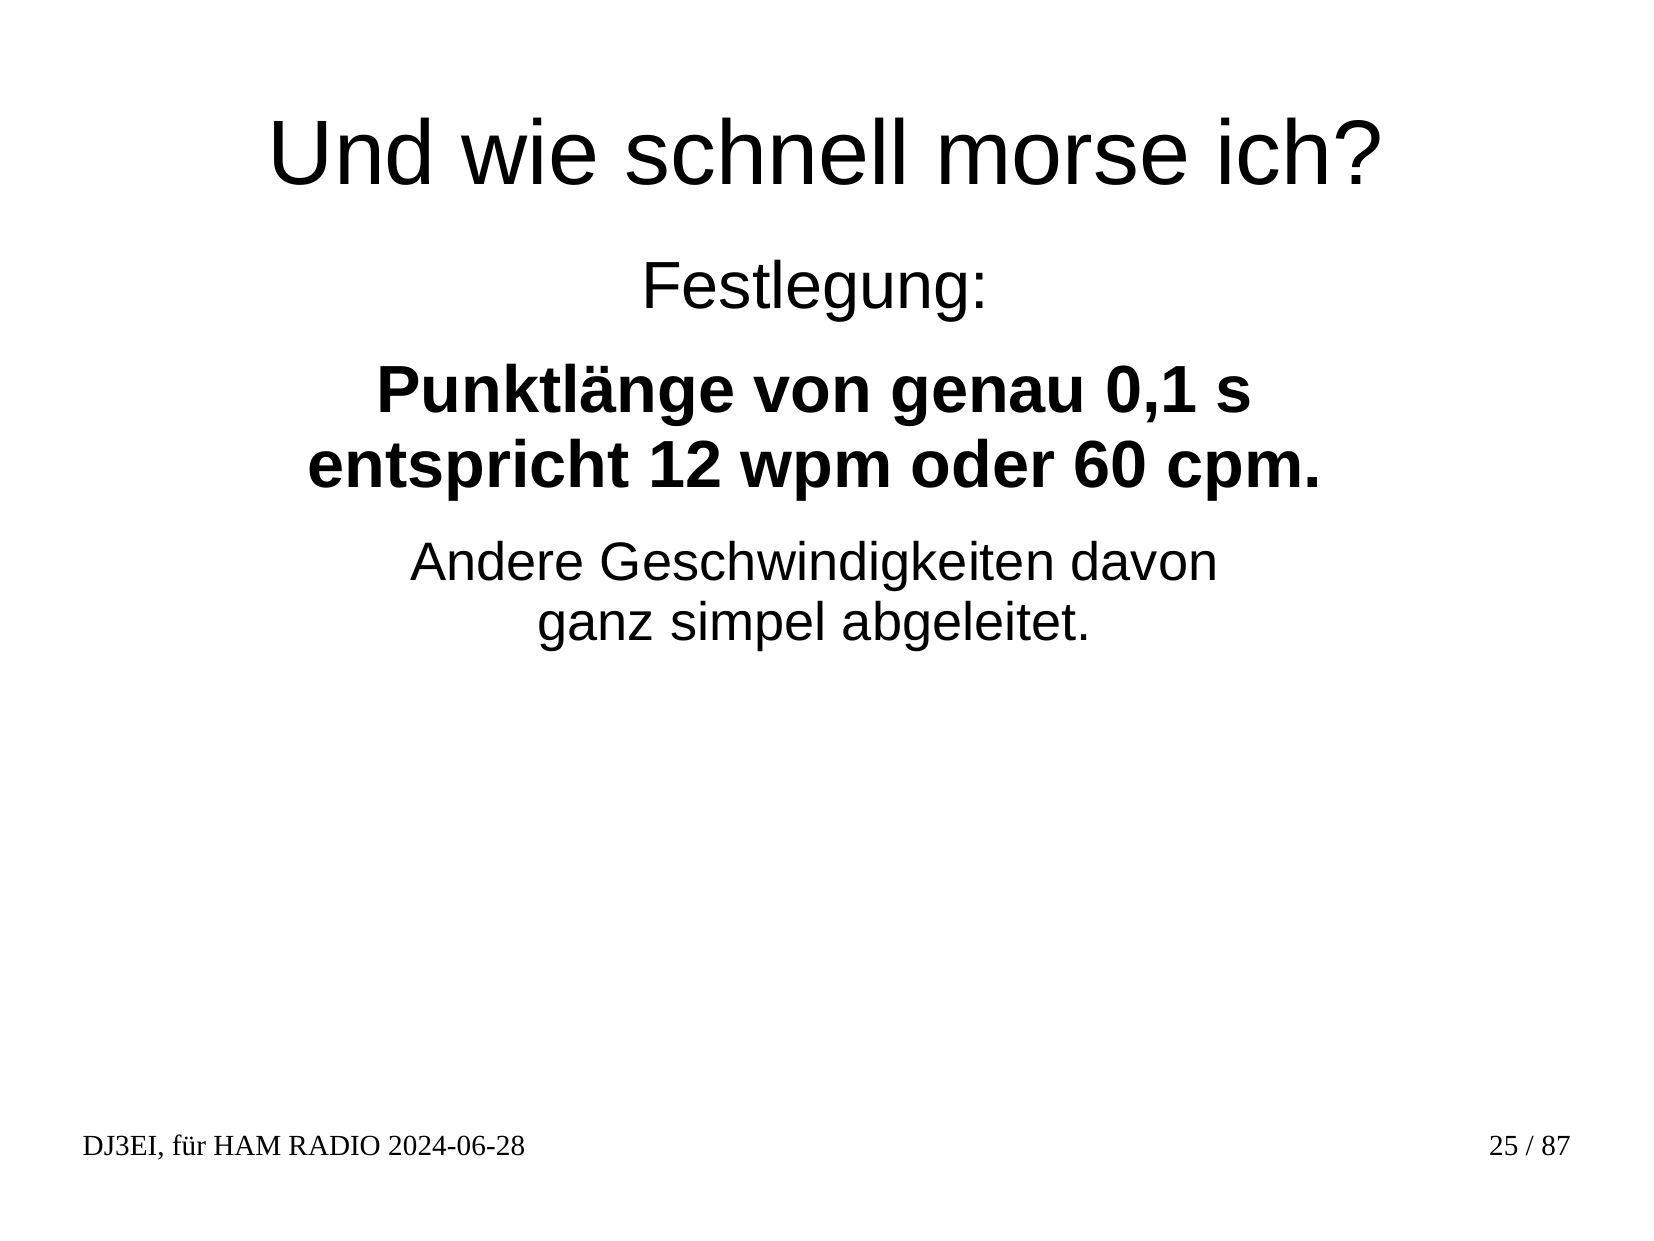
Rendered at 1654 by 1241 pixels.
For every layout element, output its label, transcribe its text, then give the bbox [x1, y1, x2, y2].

list Festlegung: Punktlänge von genau 0,1 s entspricht 12 wpm oder 60 cpm. Andere Geschwindigkeiten davon ganz simpel abgeleitet. [224, 248, 1406, 686]
title Und wie schnell morse ich? [82, 49, 1571, 257]
